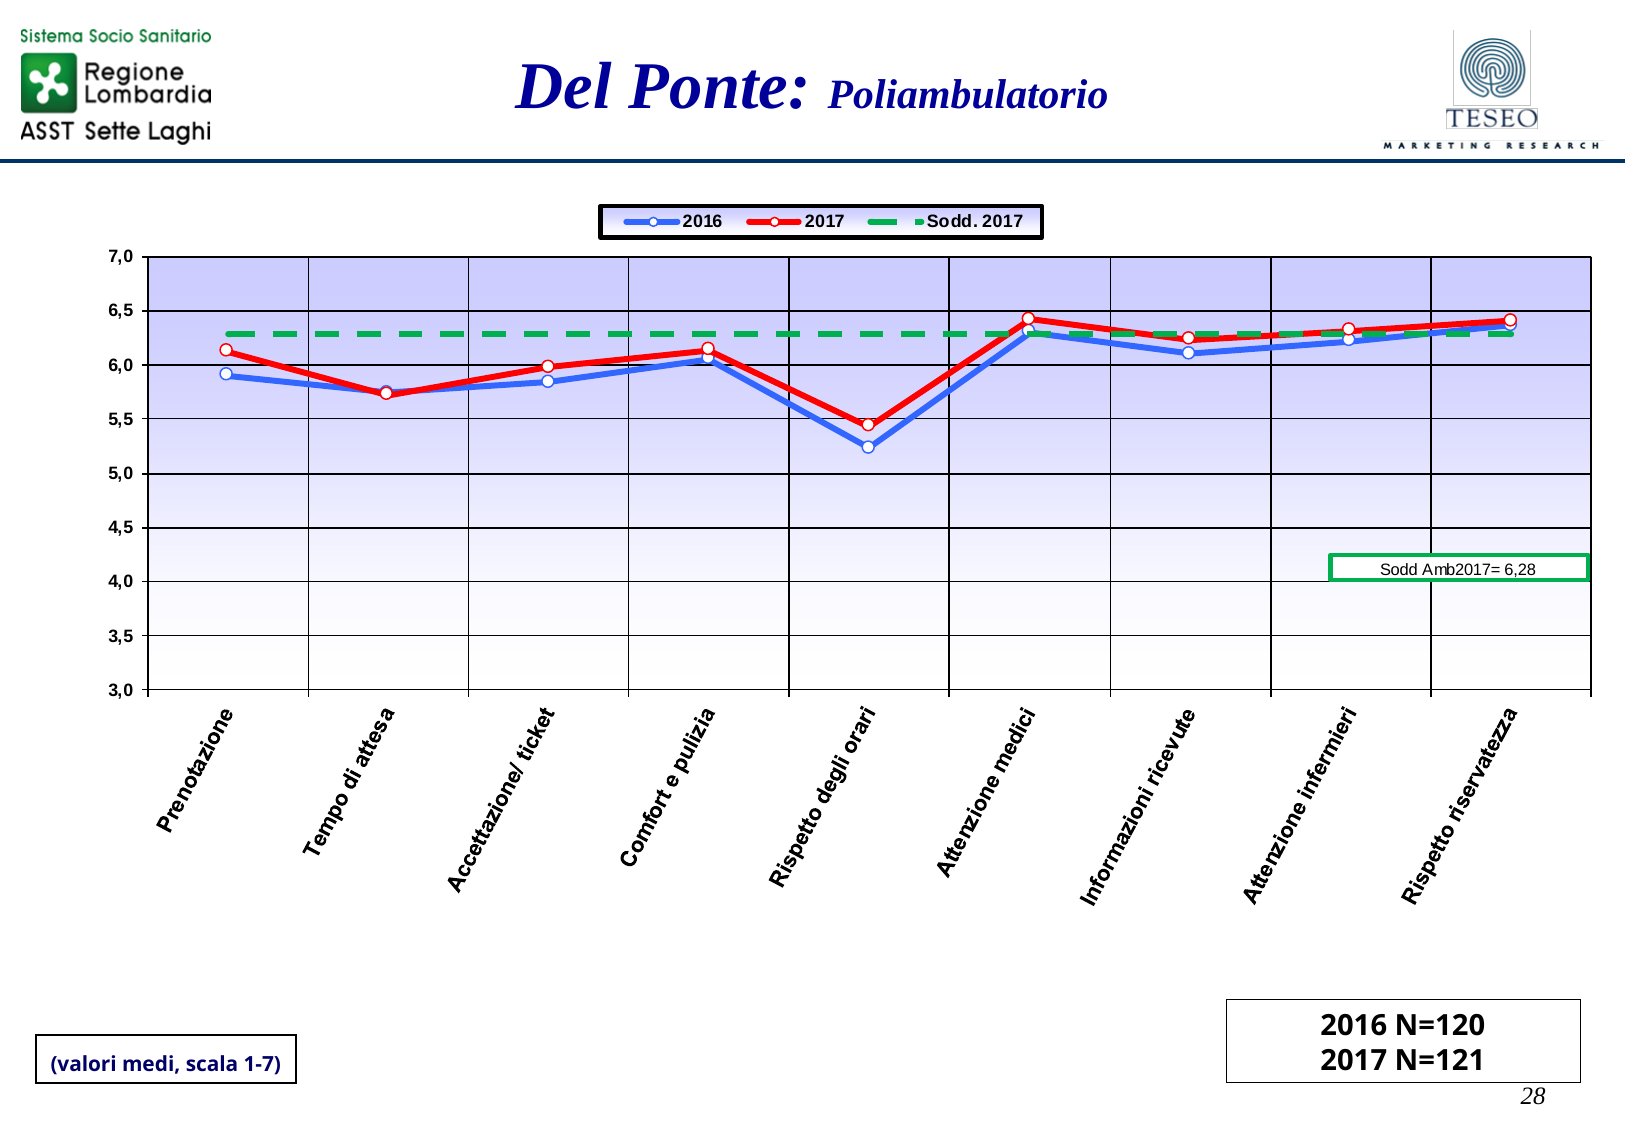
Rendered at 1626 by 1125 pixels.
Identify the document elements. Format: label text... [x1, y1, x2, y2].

text_box 2016 N=120 2017 N=121 [1226, 999, 1581, 1083]
text_box (valori medi, scala 1-7) [35, 1035, 296, 1084]
picture [36, 193, 1604, 1083]
picture [21, 26, 211, 148]
picture [1381, 30, 1604, 149]
text_box Del Ponte: Poliambulatorio [268, 19, 1356, 144]
